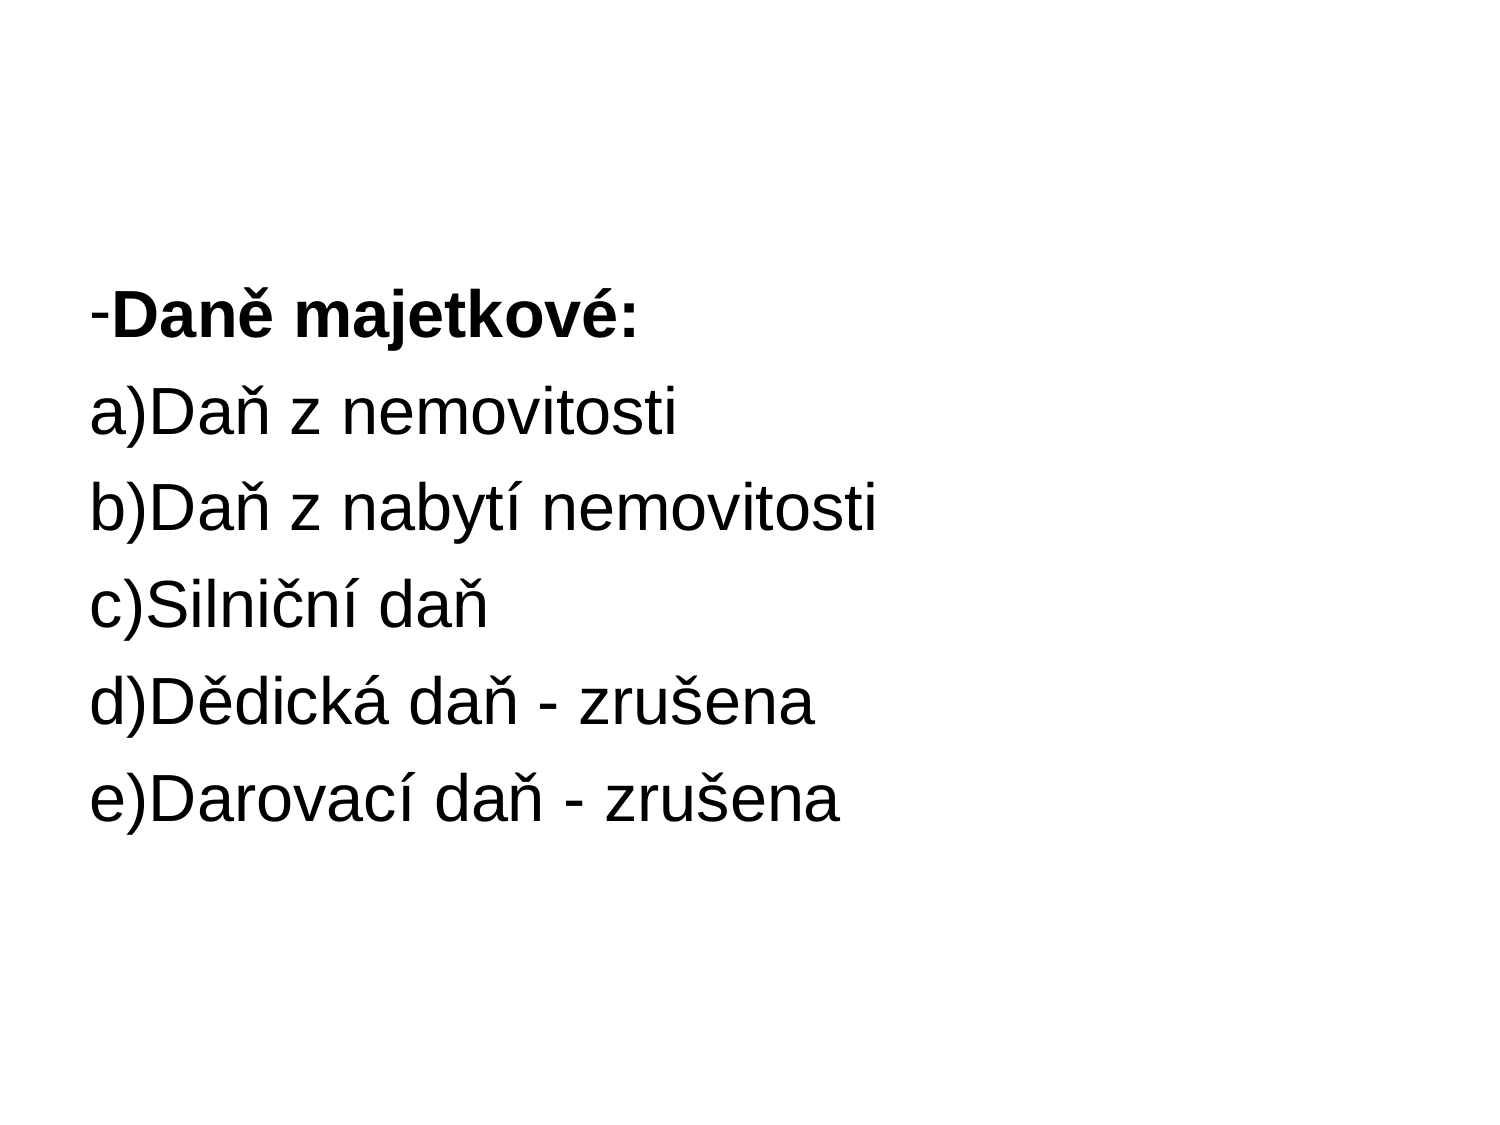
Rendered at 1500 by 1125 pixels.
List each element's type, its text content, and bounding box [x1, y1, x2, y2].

list Daně majetkové: Daň z nemovitosti Daň z nabytí nemovitosti Silniční daň Dědická daň - zrušena Darovací daň - zrušena [75, 262, 1425, 1005]
